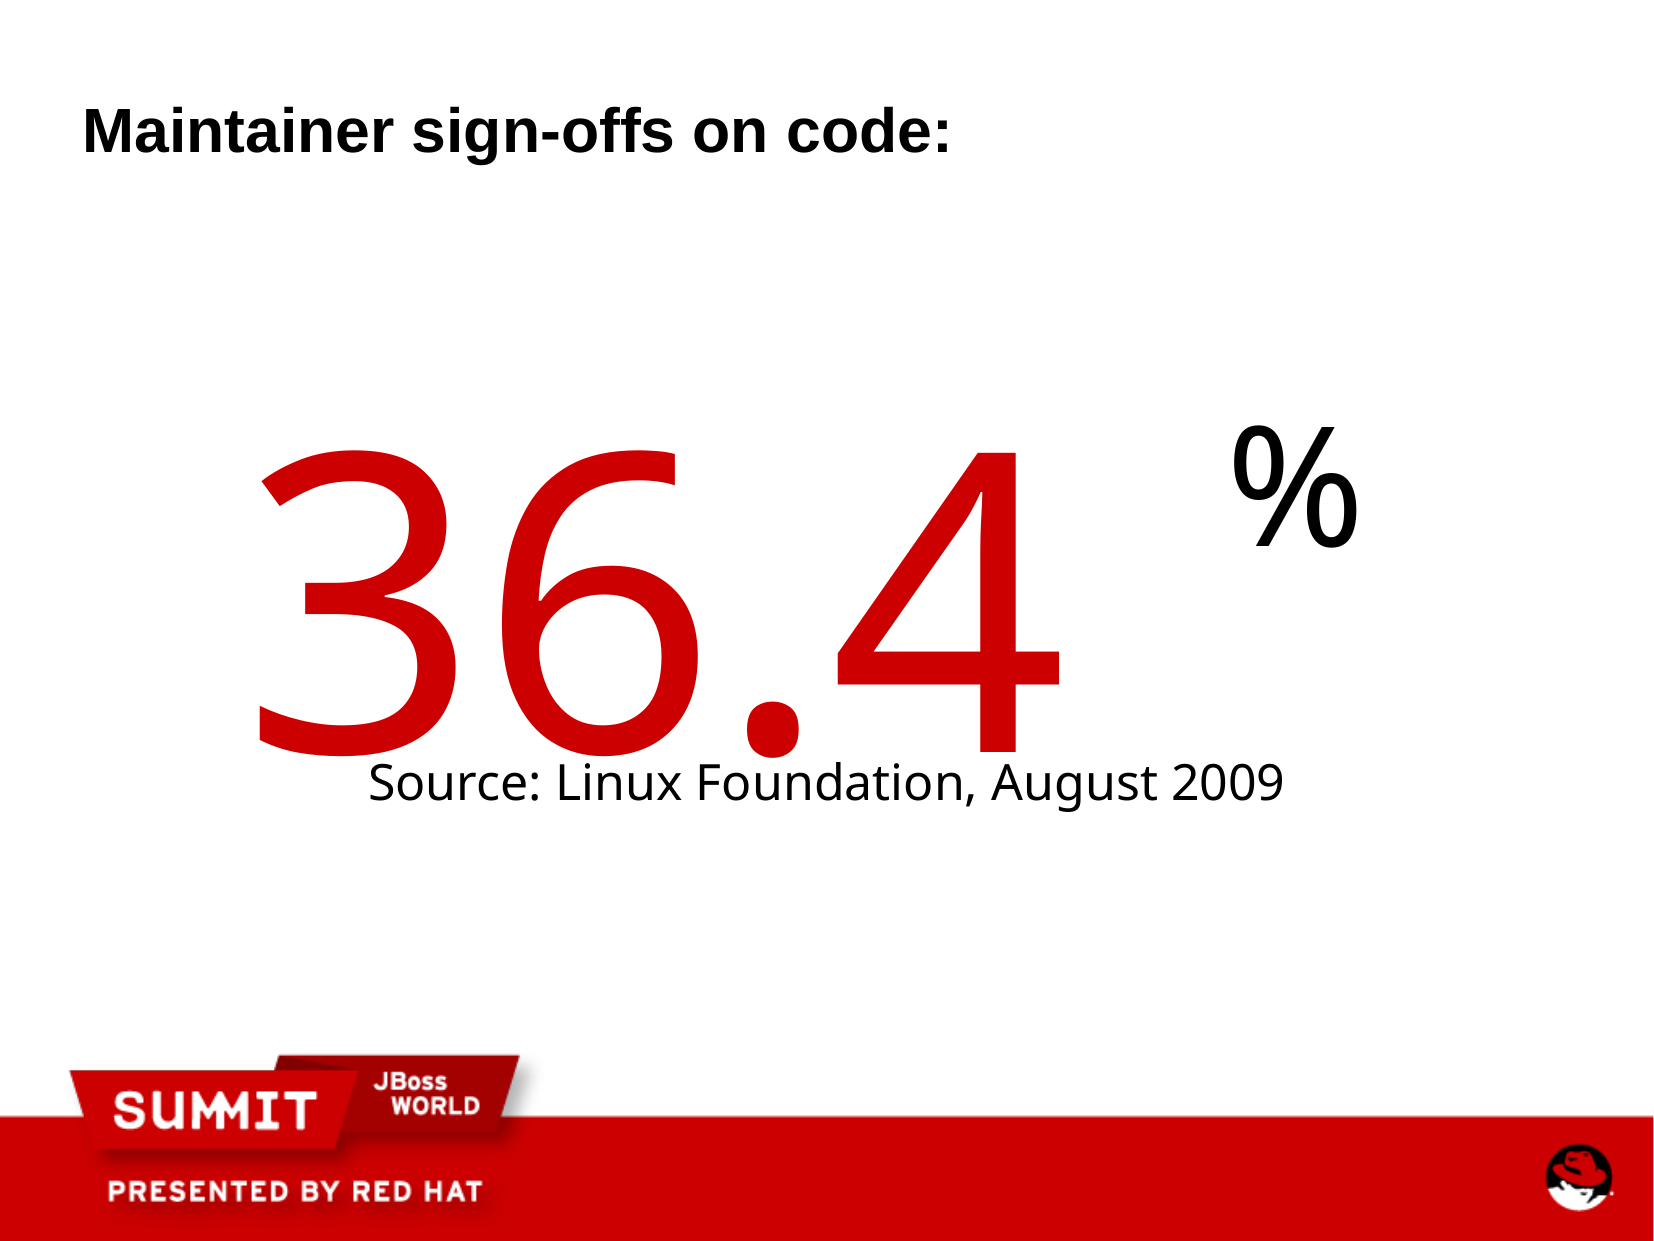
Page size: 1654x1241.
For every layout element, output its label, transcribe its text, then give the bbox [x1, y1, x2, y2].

text_box % [1211, 360, 1428, 563]
title Maintainer sign-offs on code: [82, 37, 1571, 226]
picture [0, 1043, 1654, 1241]
text_box 36.4 [226, 300, 1301, 783]
text_box Source: Linux Foundation, August 2009 [226, 739, 1427, 811]
